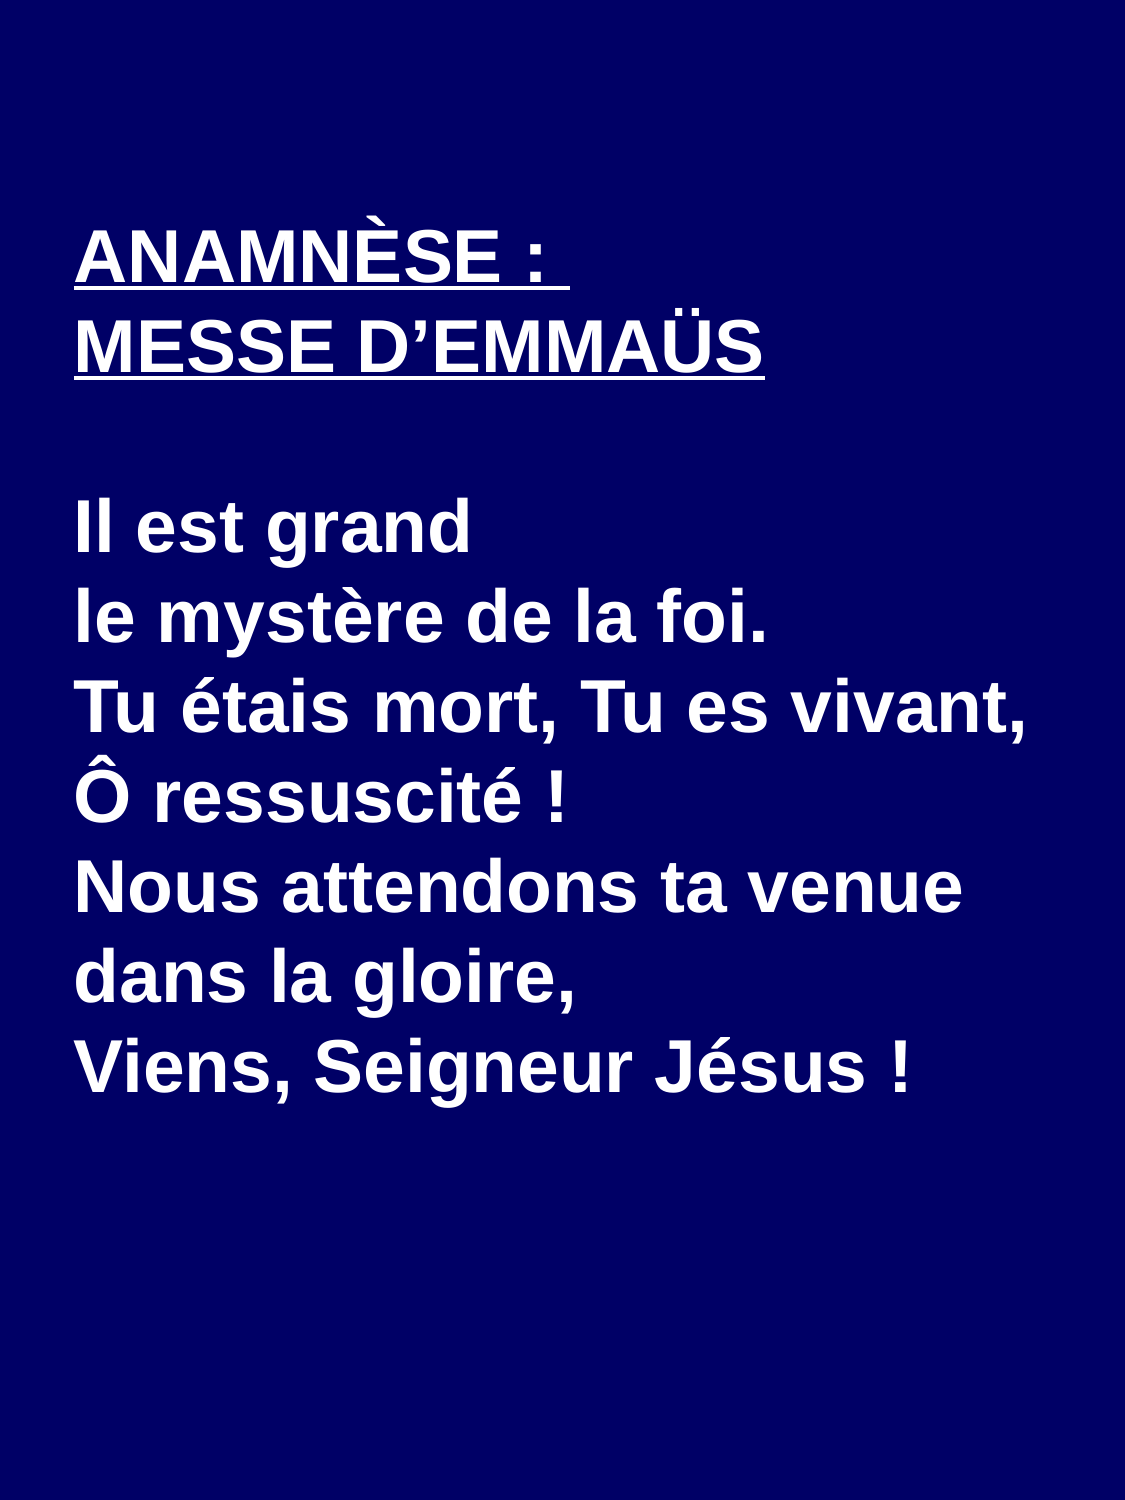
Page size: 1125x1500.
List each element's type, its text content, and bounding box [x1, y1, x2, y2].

text_box ANAMNÈSE : MESSE D’EMMAÜS Il est grand le mystère de la foi. Tu étais mort, Tu es vivant, Ô ressuscité ! Nous attendons ta venue dans la gloire, Viens, Seigneur Jésus ! [58, 200, 1103, 1114]
